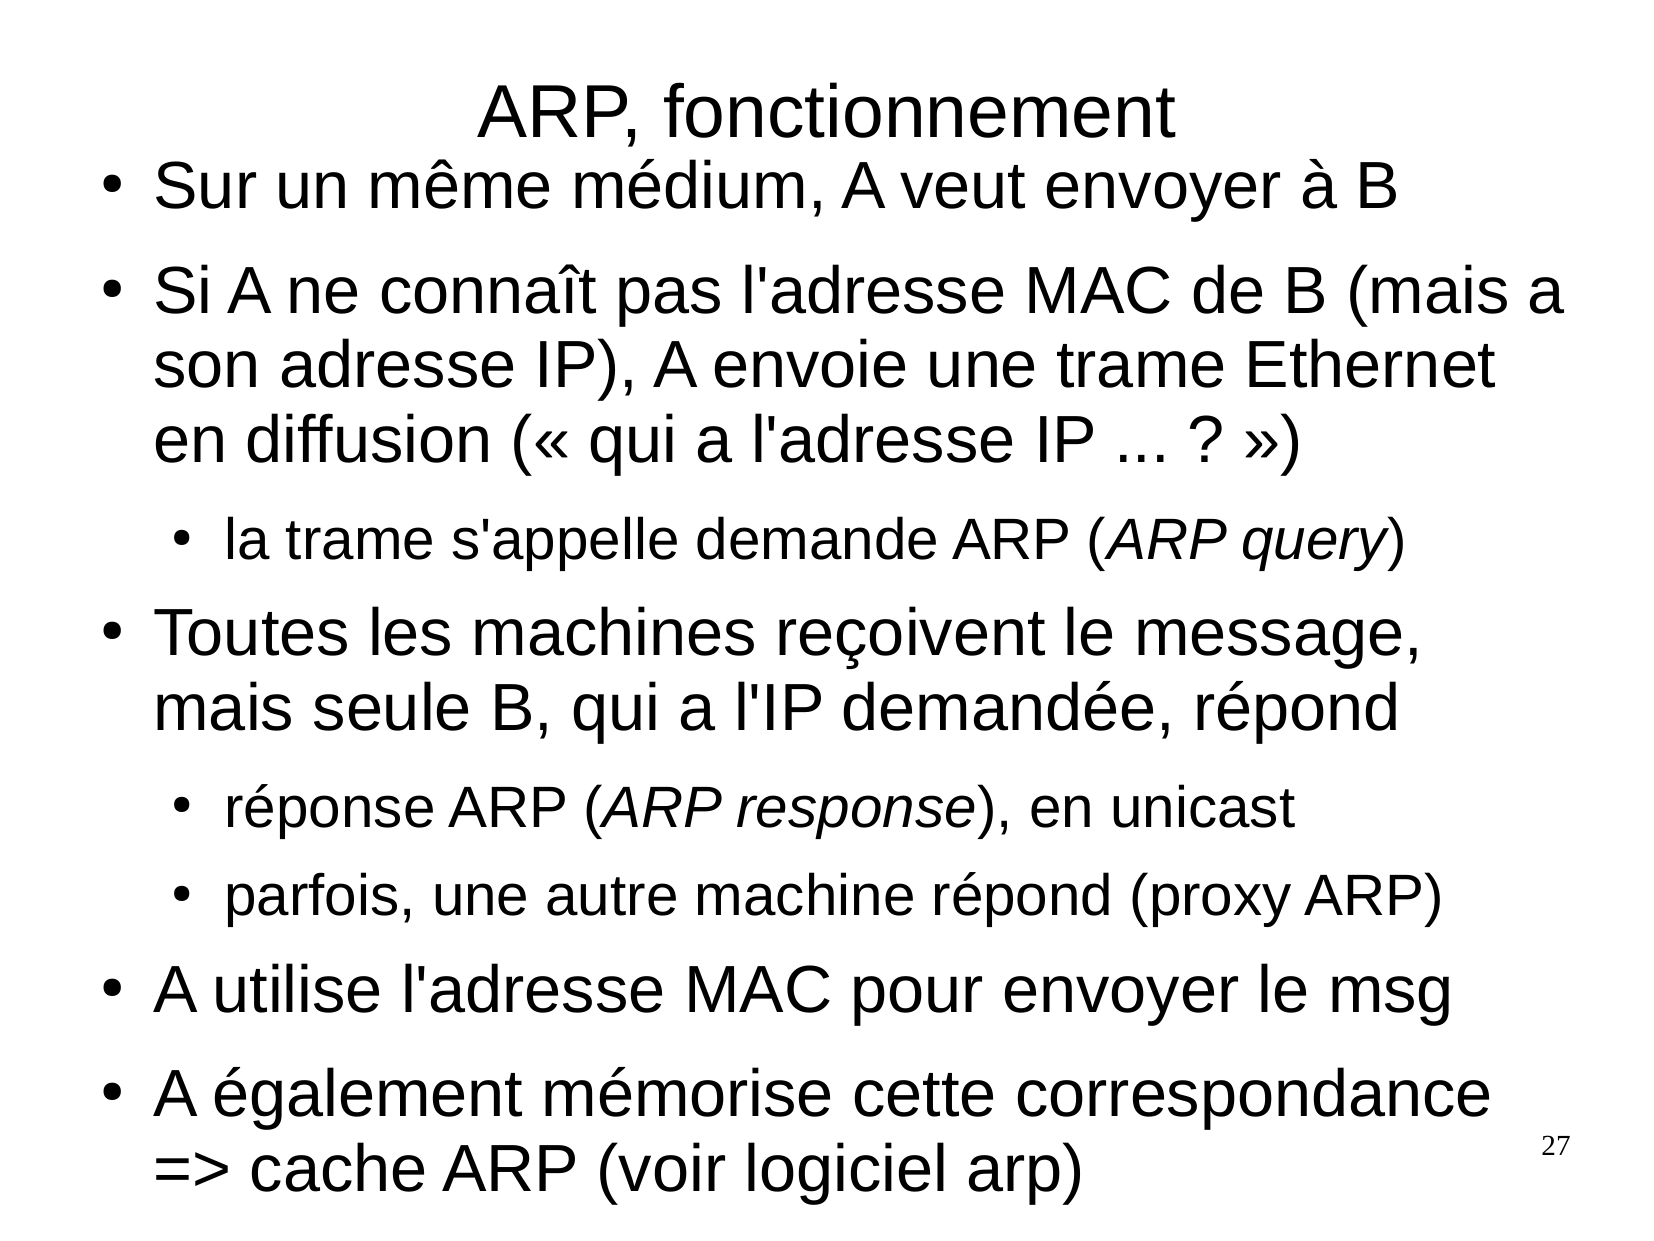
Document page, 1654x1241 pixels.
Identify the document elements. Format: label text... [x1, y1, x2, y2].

title ARP, fonctionnement [82, 49, 1571, 257]
list Sur un même médium, A veut envoyer à B Si A ne connaît pas l'adresse MAC de B (mais a son adresse IP), A envoie une trame Ethernet en diffusion (« qui a l'adresse IP ... ? ») la trame s'appelle demande ARP (ARP query) Toutes les machines reçoivent le message, mais seule B, qui a l'IP demandée, répond réponse ARP (ARP response), en unicast parfois, une autre machine répond (proxy ARP) A utilise l'adresse MAC pour envoyer le msg A également mémorise cette correspondance => cache ARP (voir logiciel arp) [82, 257, 1571, 1206]
